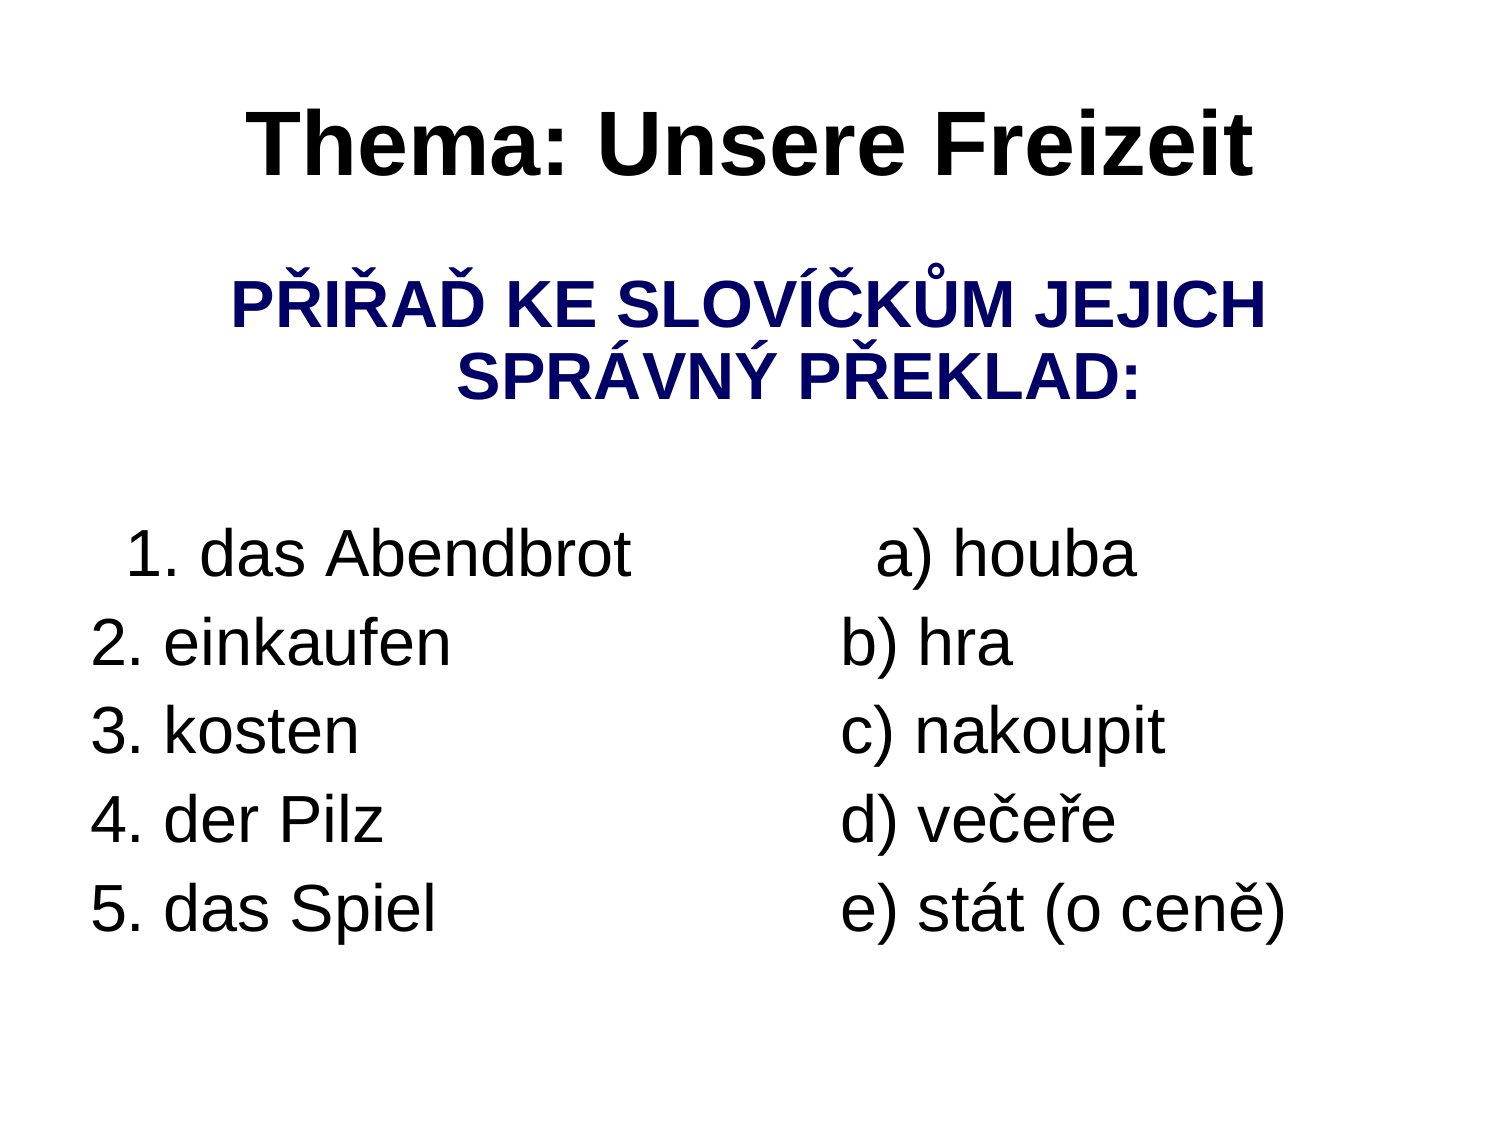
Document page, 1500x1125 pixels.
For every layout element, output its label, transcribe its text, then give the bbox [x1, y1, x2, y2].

title Thema: Unsere Freizeit [75, 45, 1426, 233]
list PŘIŘAĎ KE SLOVÍČKŮM JEJICH SPRÁVNÝ PŘEKLAD: 1. das Abendbrot a) houba 2. einkaufen b) hra 3. kosten c) nakoupit 4. der Pilz d) večeře 5. das Spiel e) stát (o ceně) [75, 262, 1426, 1006]
